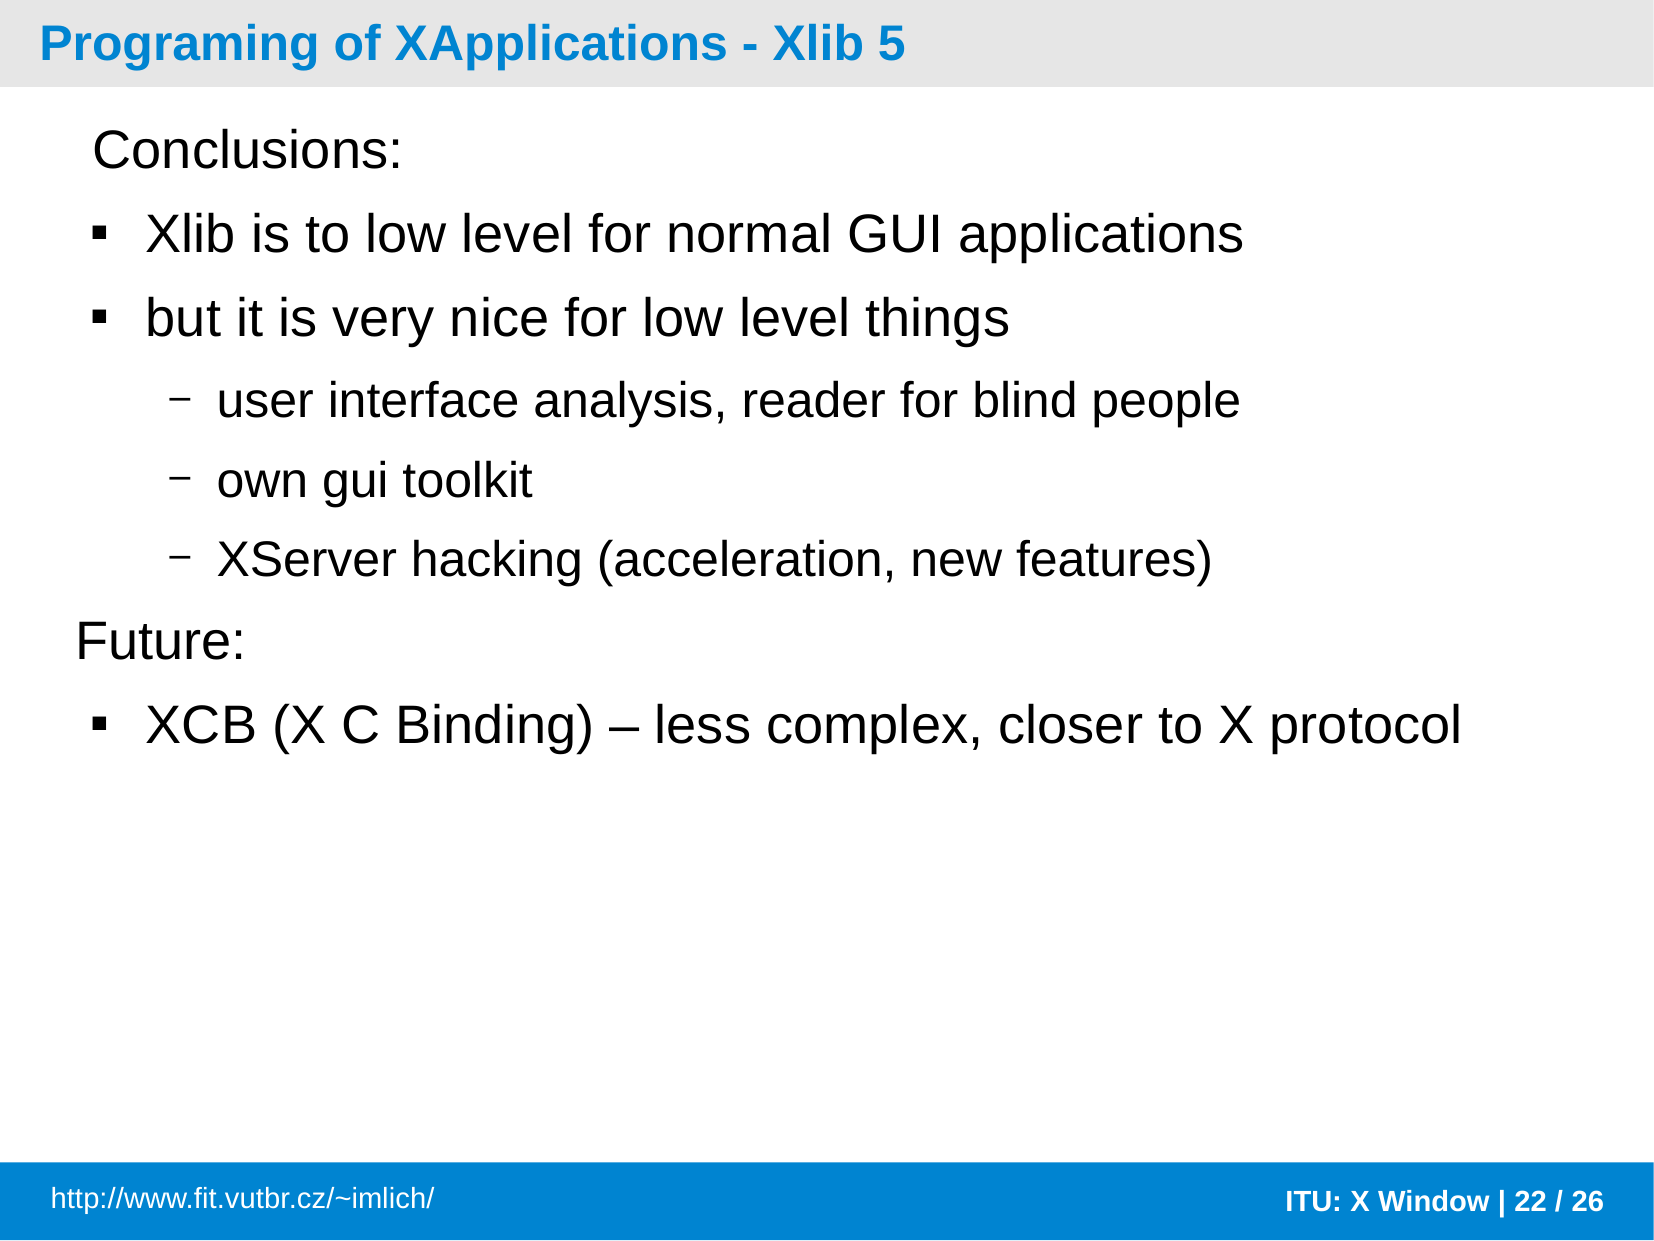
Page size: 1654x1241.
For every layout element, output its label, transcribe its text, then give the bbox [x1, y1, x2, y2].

list Conclusions: Xlib is to low level for normal GUI applications but it is very nice for low level things user interface analysis, reader for blind people own gui toolkit XServer hacking (acceleration, new features) Future: XCB (X C Binding) – less complex, closer to X protocol [75, 119, 1564, 1111]
title Programing of XApplications - Xlib 5 [39, 5, 1615, 81]
